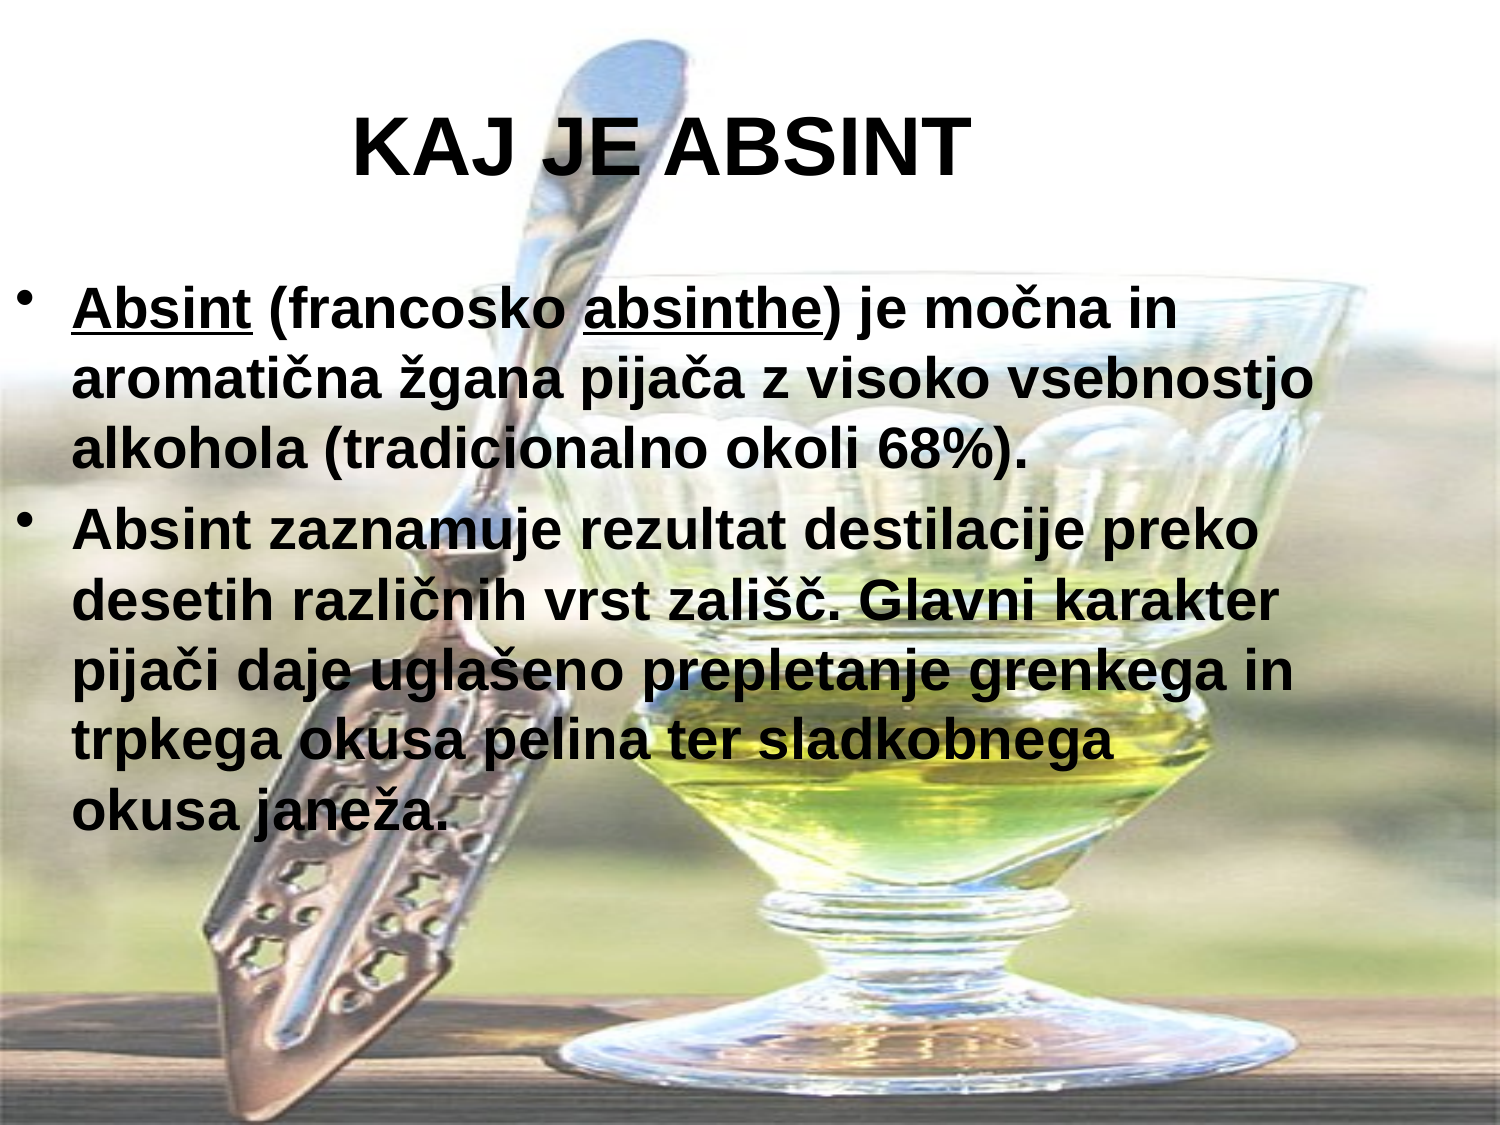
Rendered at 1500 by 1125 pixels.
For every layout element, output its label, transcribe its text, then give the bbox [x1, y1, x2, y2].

picture [0, 0, 1500, 1125]
list Absint (francosko absinthe) je močna in aromatična žgana pijača z visoko vsebnostjo alkohola (tradicionalno okoli 68%). Absint zaznamuje rezultat destilacije preko desetih različnih vrst zališč. Glavni karakter pijači daje uglašeno prepletanje grenkega in trpkega okusa pelina ter sladkobnega okusa janeža. [0, 262, 1350, 1005]
title KAJ JE ABSINT [0, 45, 1350, 233]
